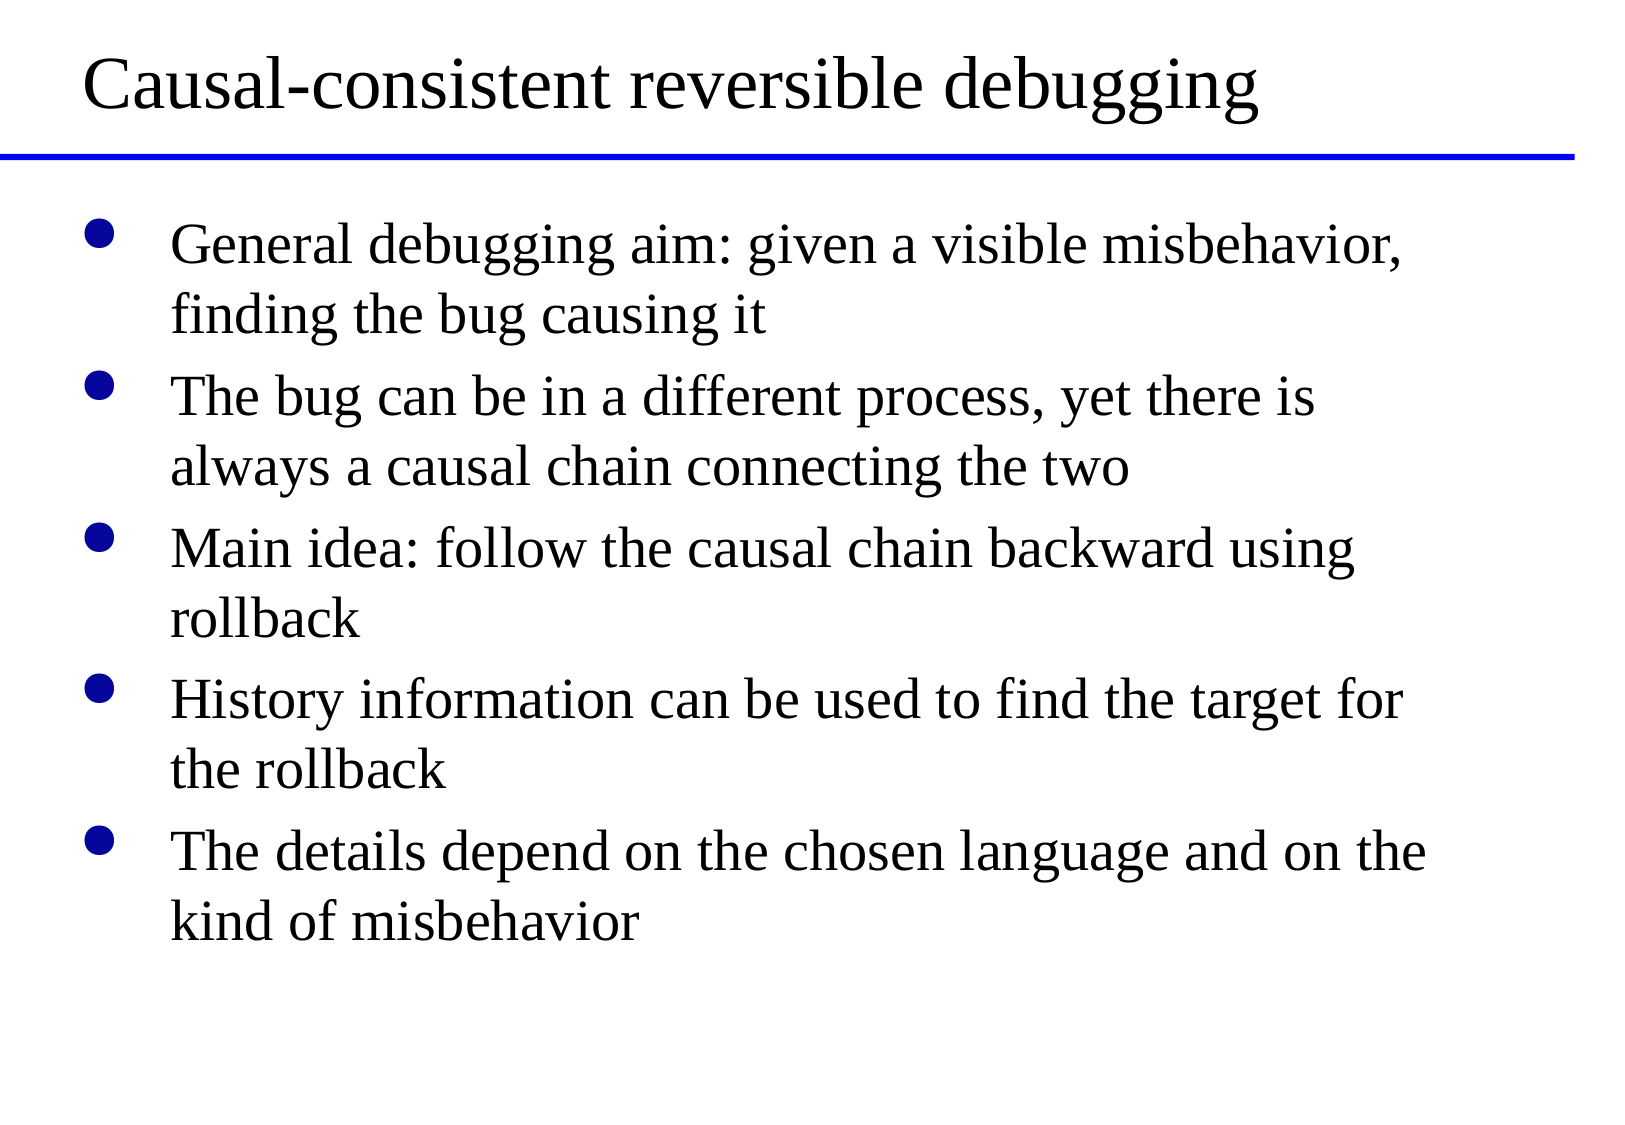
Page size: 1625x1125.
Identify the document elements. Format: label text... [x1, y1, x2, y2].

title Causal-consistent reversible debugging [67, 27, 1544, 131]
list General debugging aim: given a visible misbehavior, finding the bug causing it The bug can be in a different process, yet there is always a causal chain connecting the two Main idea: follow the causal chain backward using rollback History information can be used to find the target for the rollback The details depend on the chosen language and on the kind of misbehavior [67, 198, 1478, 1061]
